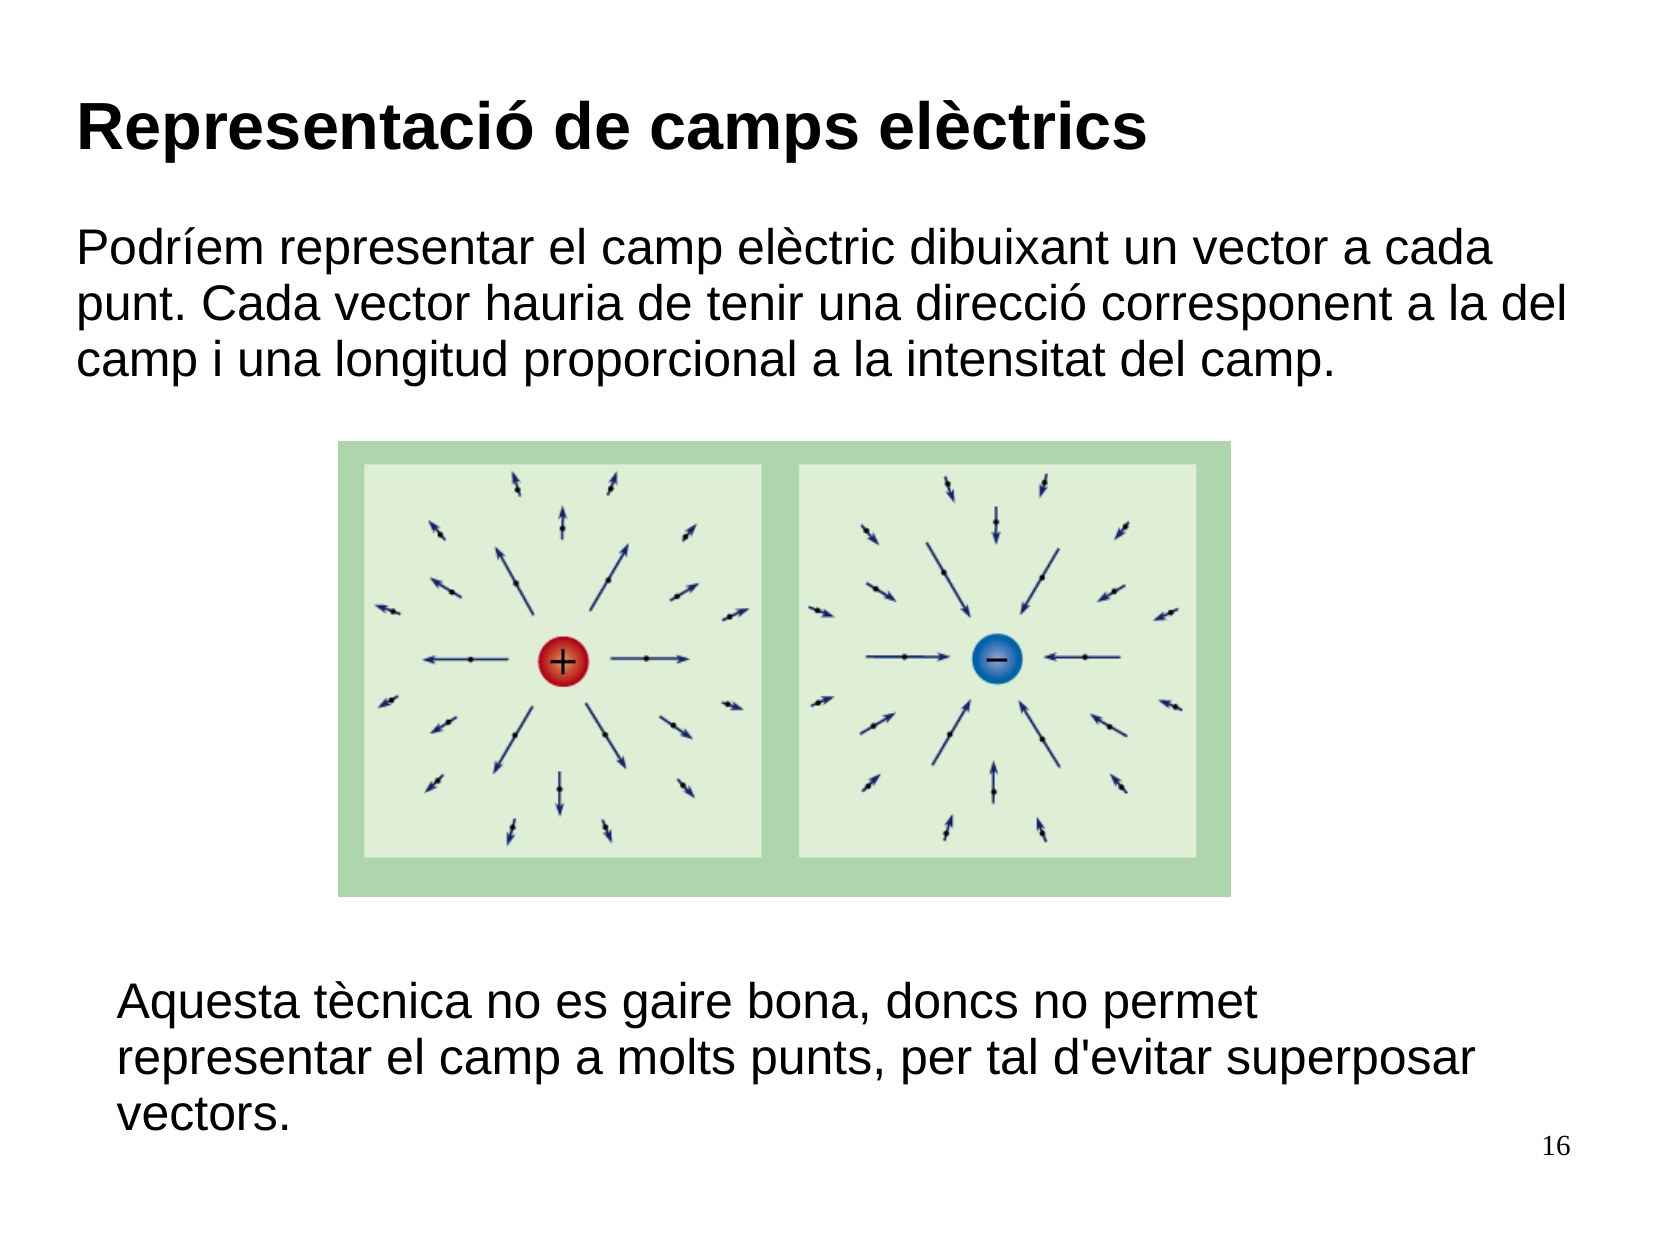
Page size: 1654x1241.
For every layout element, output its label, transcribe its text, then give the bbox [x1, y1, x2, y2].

picture [338, 441, 1231, 897]
text_box Aquesta tècnica no es gaire bona, doncs no permet representar el camp a molts punts, per tal d'evitar superposar vectors. [101, 966, 1502, 1149]
text_box Representació de camps elèctrics Podríem representar el camp elèctric dibuixant un vector a cada punt. Cada vector hauria de tenir una direcció corresponent a la del camp i una longitud proporcional a la intensitat del camp. [61, 81, 1595, 459]
